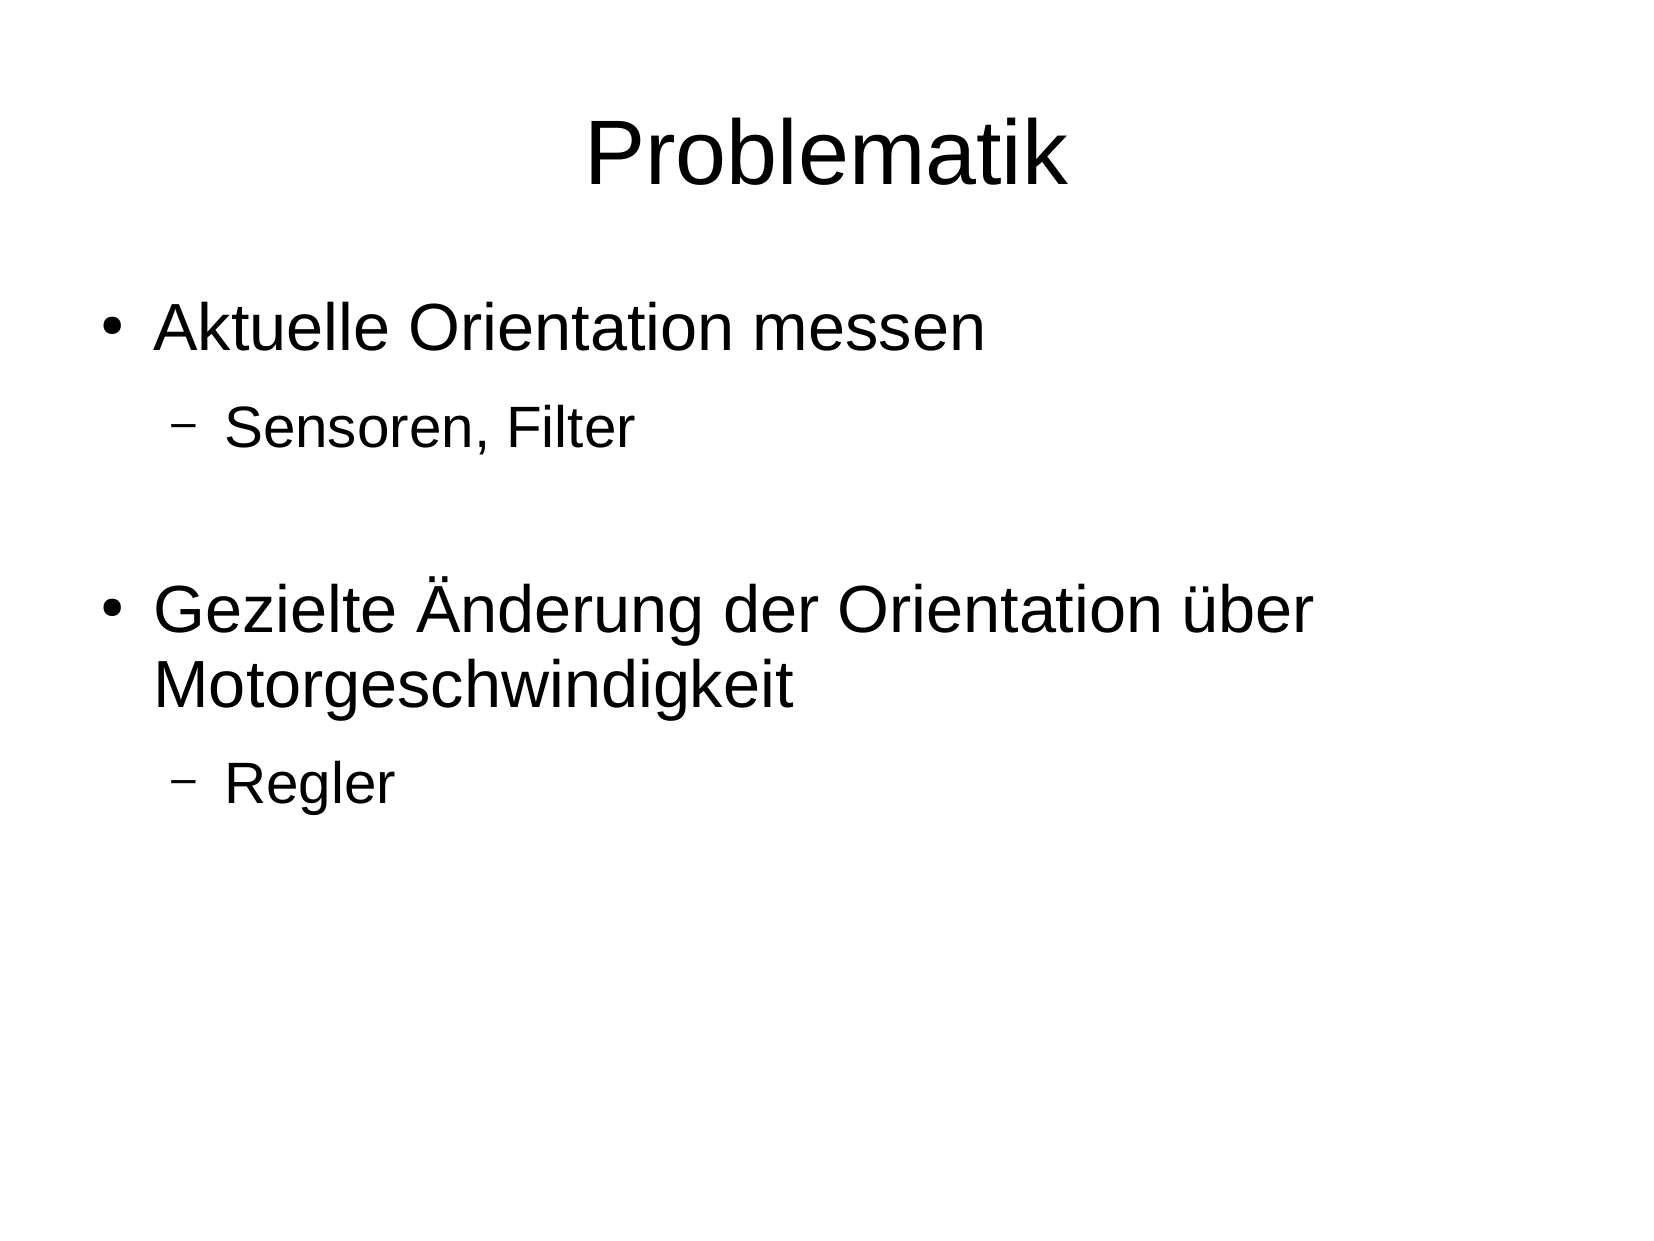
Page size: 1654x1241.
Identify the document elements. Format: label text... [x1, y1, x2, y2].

list Aktuelle Orientation messen Sensoren, Filter Gezielte Änderung der Orientation über Motorgeschwindigkeit Regler [82, 290, 1571, 1010]
title Problematik [82, 49, 1571, 257]
